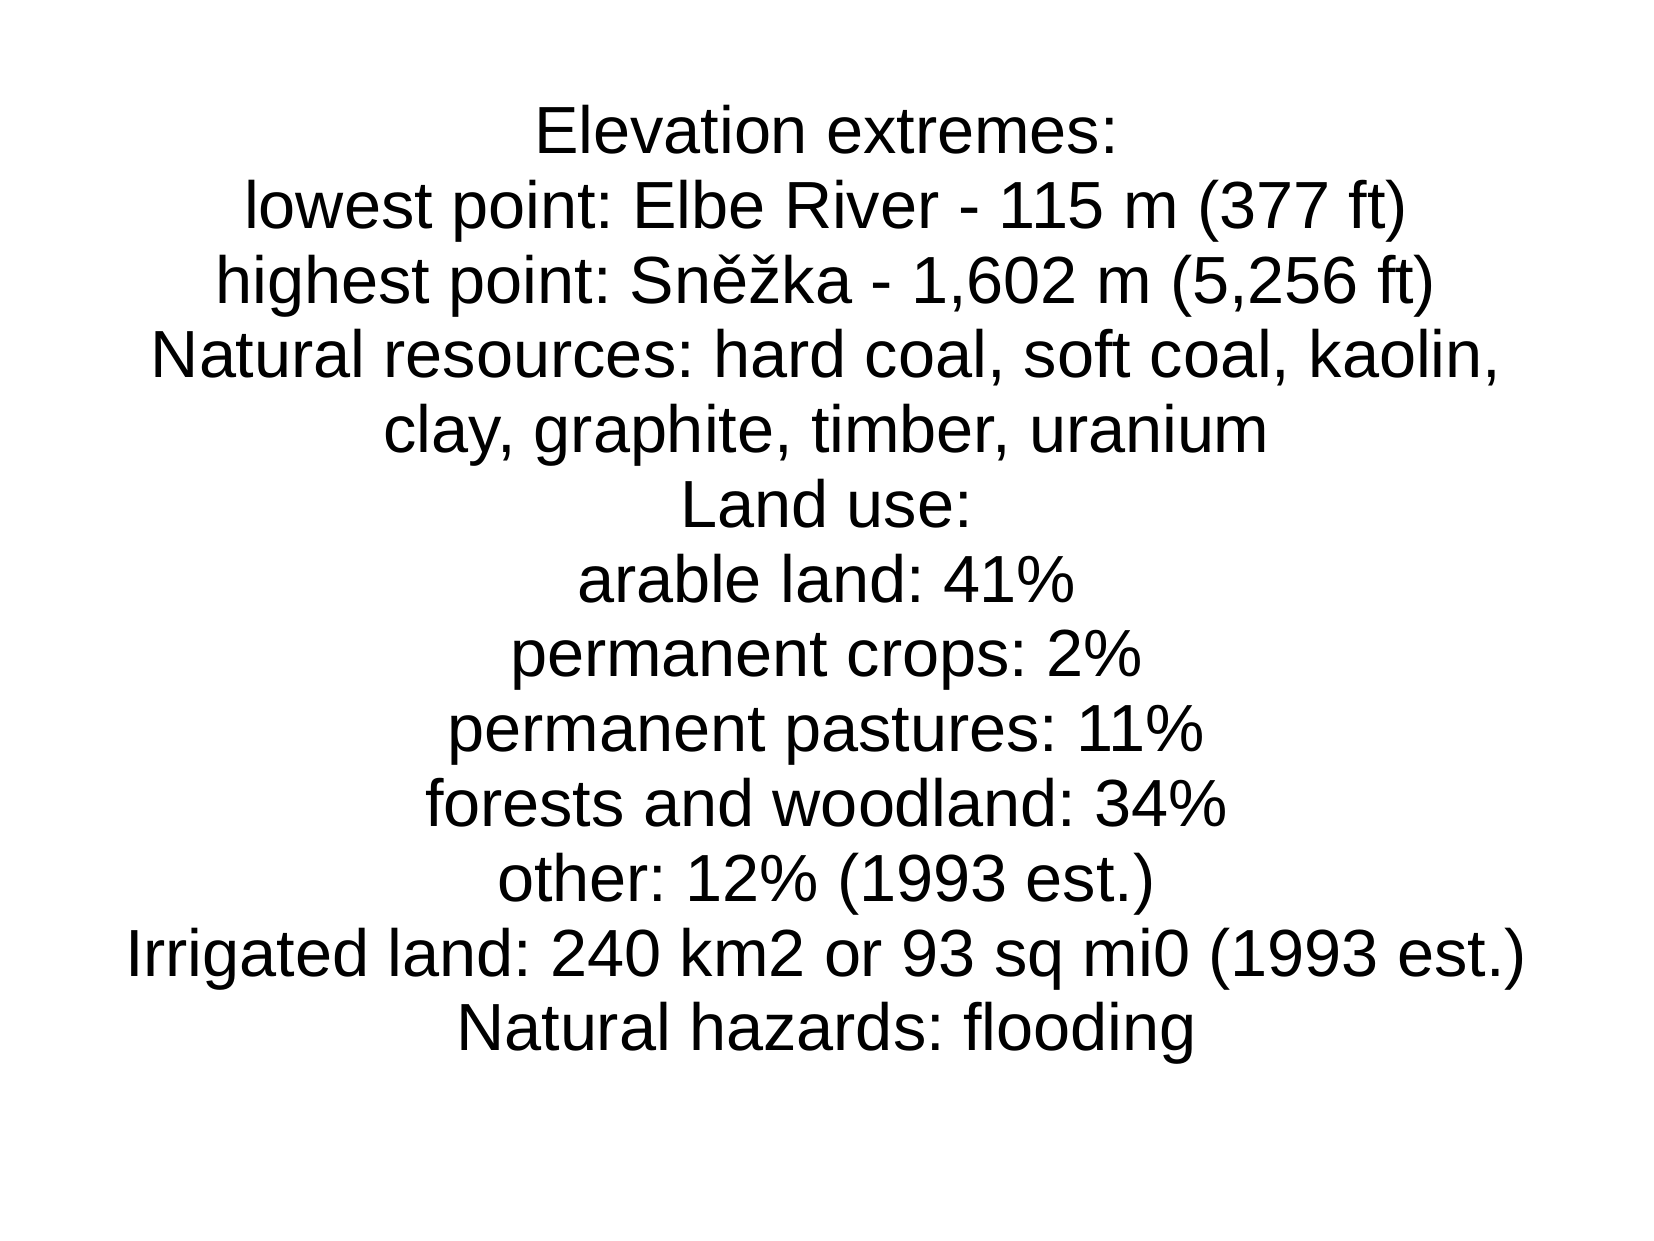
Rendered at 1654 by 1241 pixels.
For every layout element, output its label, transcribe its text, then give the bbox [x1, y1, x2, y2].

text_box Elevation extremes: lowest point: Elbe River - 115 m (377 ft) highest point: Sněžka - 1,602 m (5,256 ft) Natural resources: hard coal, soft coal, kaolin, clay, graphite, timber, uranium Land use: arable land: 41% permanent crops: 2% permanent pastures: 11% forests and woodland: 34% other: 12% (1993 est.) Irrigated land: 240 km2 or 93 sq mi0 (1993 est.) Natural hazards: flooding [82, 49, 1571, 1109]
